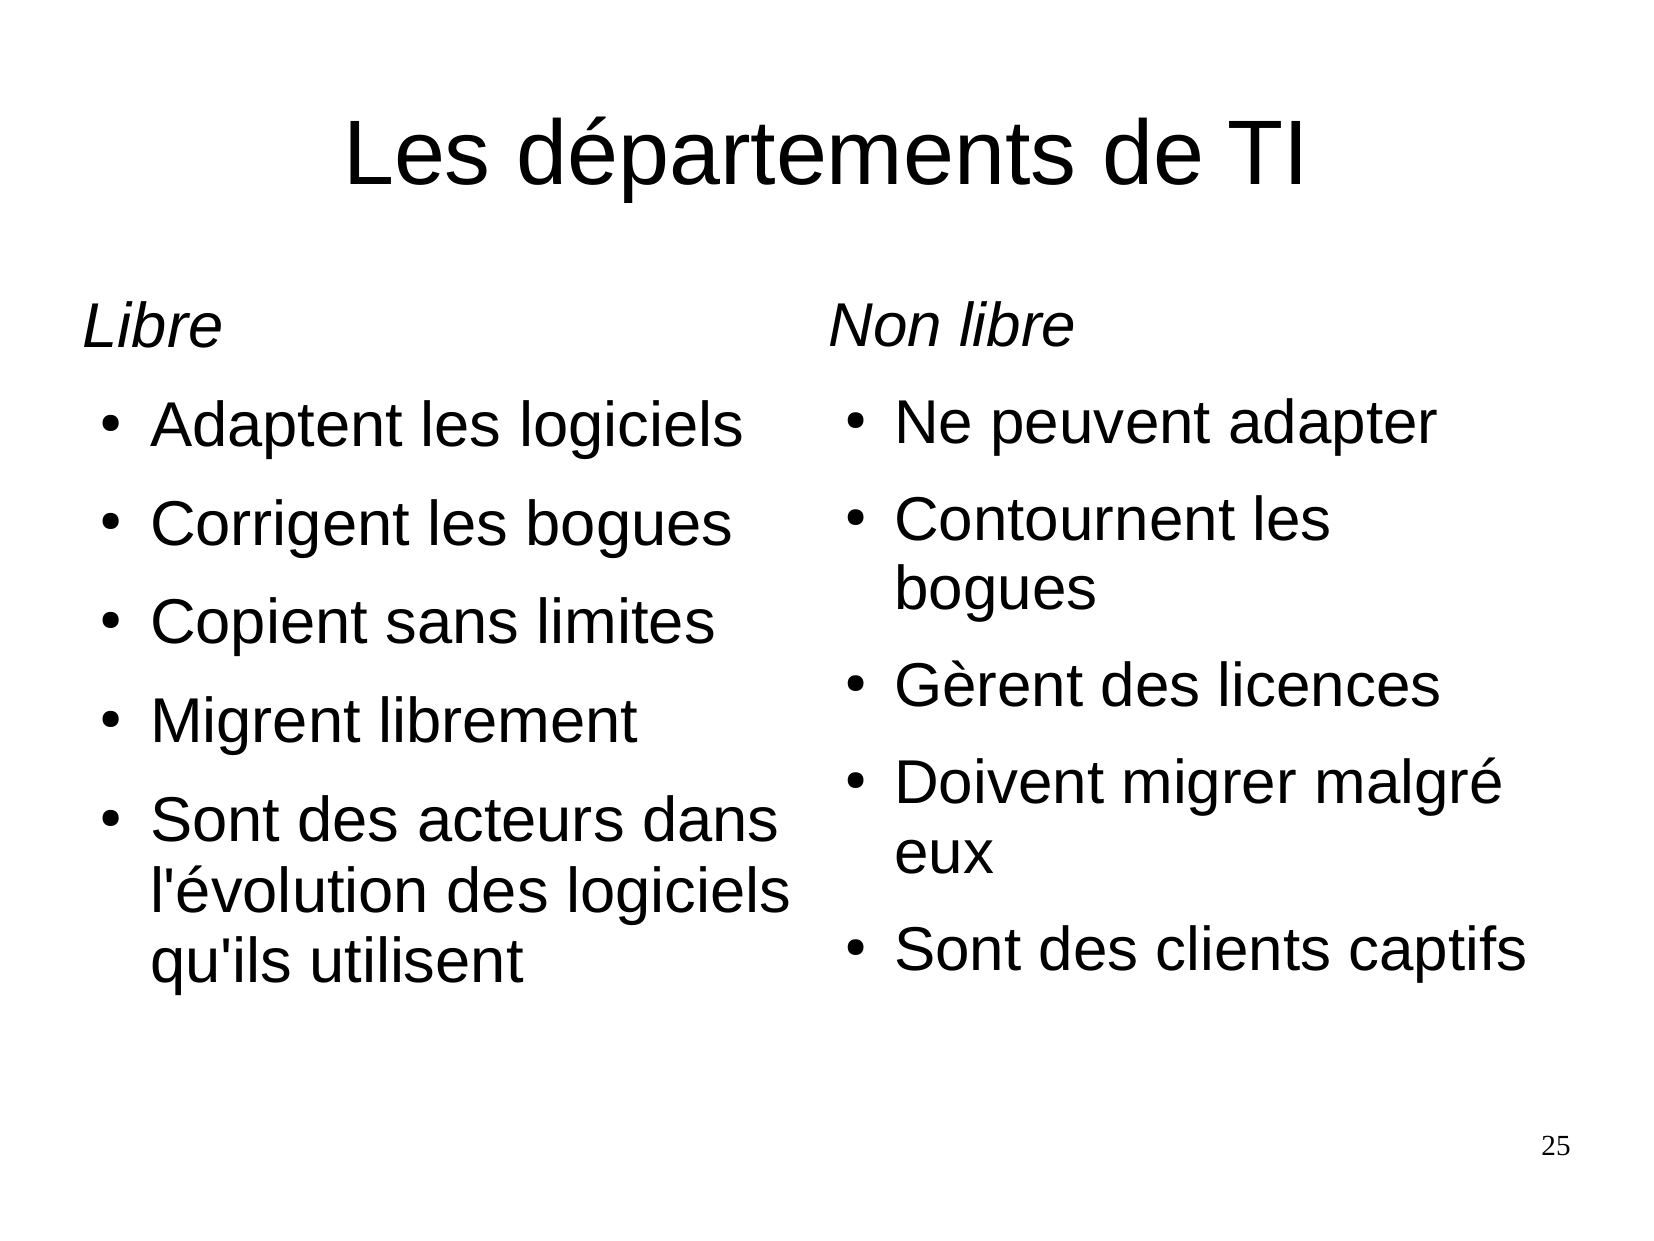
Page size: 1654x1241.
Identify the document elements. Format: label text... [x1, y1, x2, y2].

list Non libre Ne peuvent adapter Contournent les bogues Gèrent des licences Doivent migrer malgré eux Sont des clients captifs [828, 290, 1539, 1010]
list Libre Adaptent les logiciels Corrigent les bogues Copient sans limites Migrent librement Sont des acteurs dans l'évolution des logiciels qu'ils utilisent [82, 290, 793, 1010]
title Les départements de TI [82, 49, 1571, 257]
